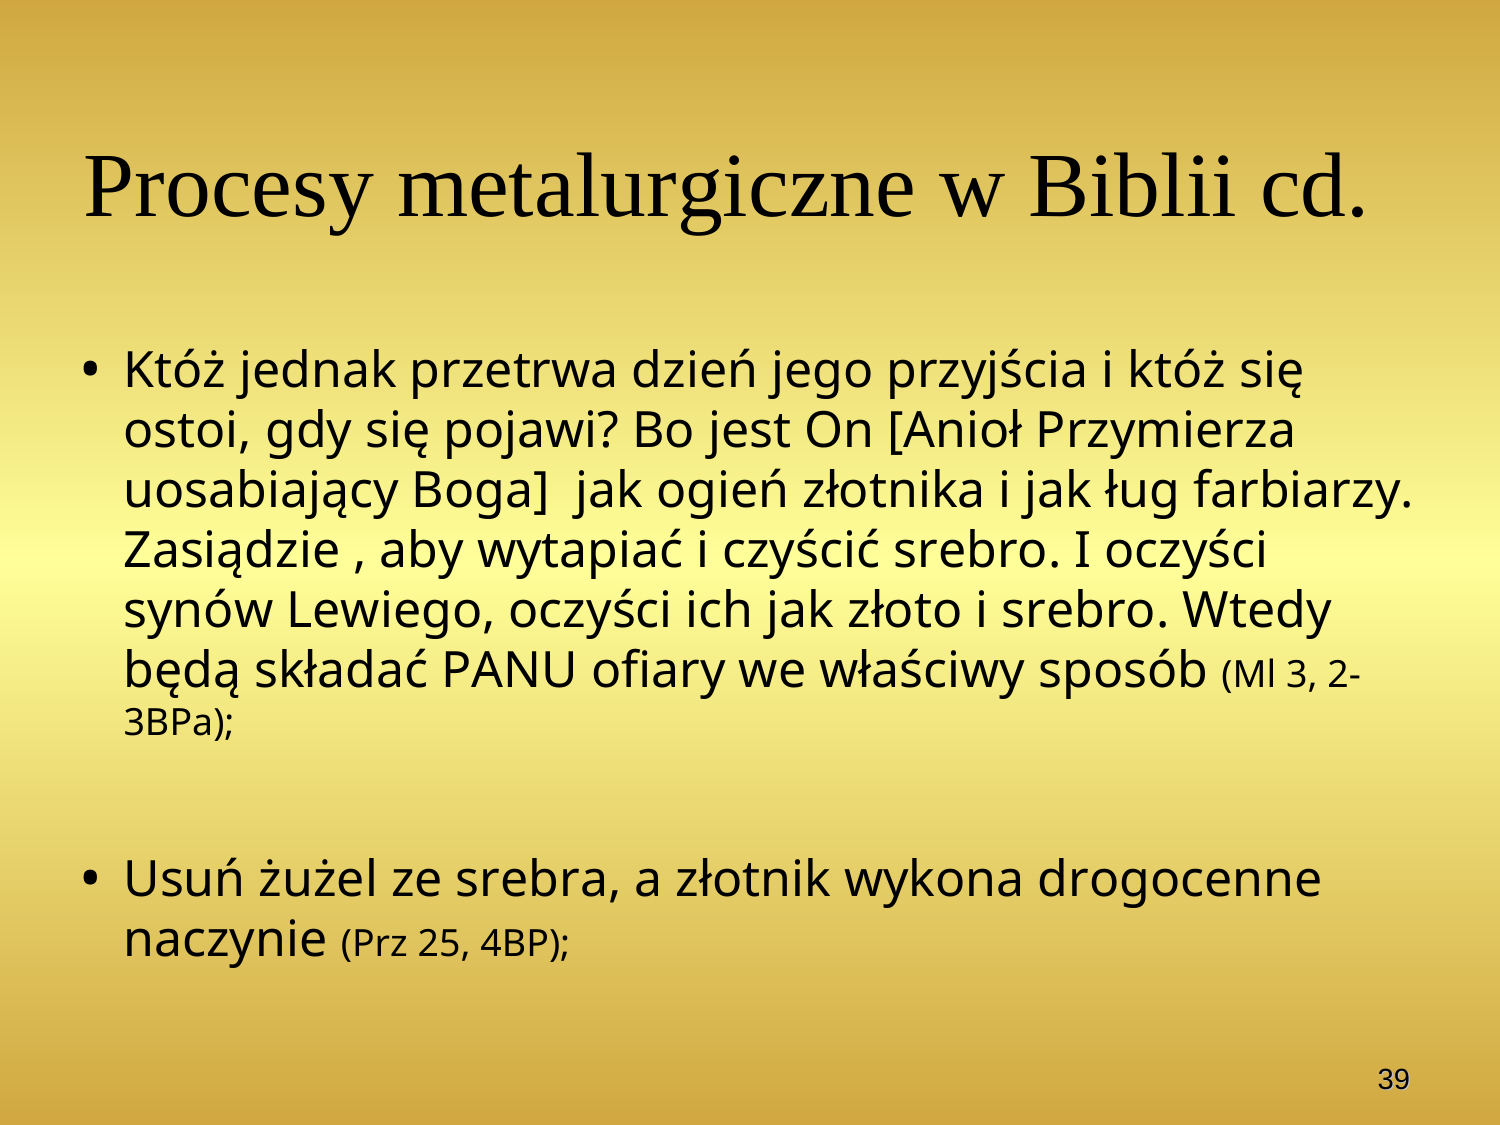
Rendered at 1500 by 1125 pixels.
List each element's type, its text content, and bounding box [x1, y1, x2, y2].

list Któż jednak przetrwa dzień jego przyjścia i któż się ostoi, gdy się pojawi? Bo jest On [Anioł Przymierza uosabiający Boga] jak ogień złotnika i jak ług farbiarzy. Zasiądzie , aby wytapiać i czyścić srebro. I oczyści synów Lewiego, oczyści ich jak złoto i srebro. Wtedy będą składać PANU ofiary we właściwy sposób (Ml 3, 2-3BPa); Usuń żużel ze srebra, a złotnik wykona drogocenne naczynie (Prz 25, 4BP); [64, 290, 1436, 1035]
text_box <numer> [1074, 1035, 1426, 1103]
title Procesy metalurgiczne w Biblii cd. [64, 66, 1415, 290]
